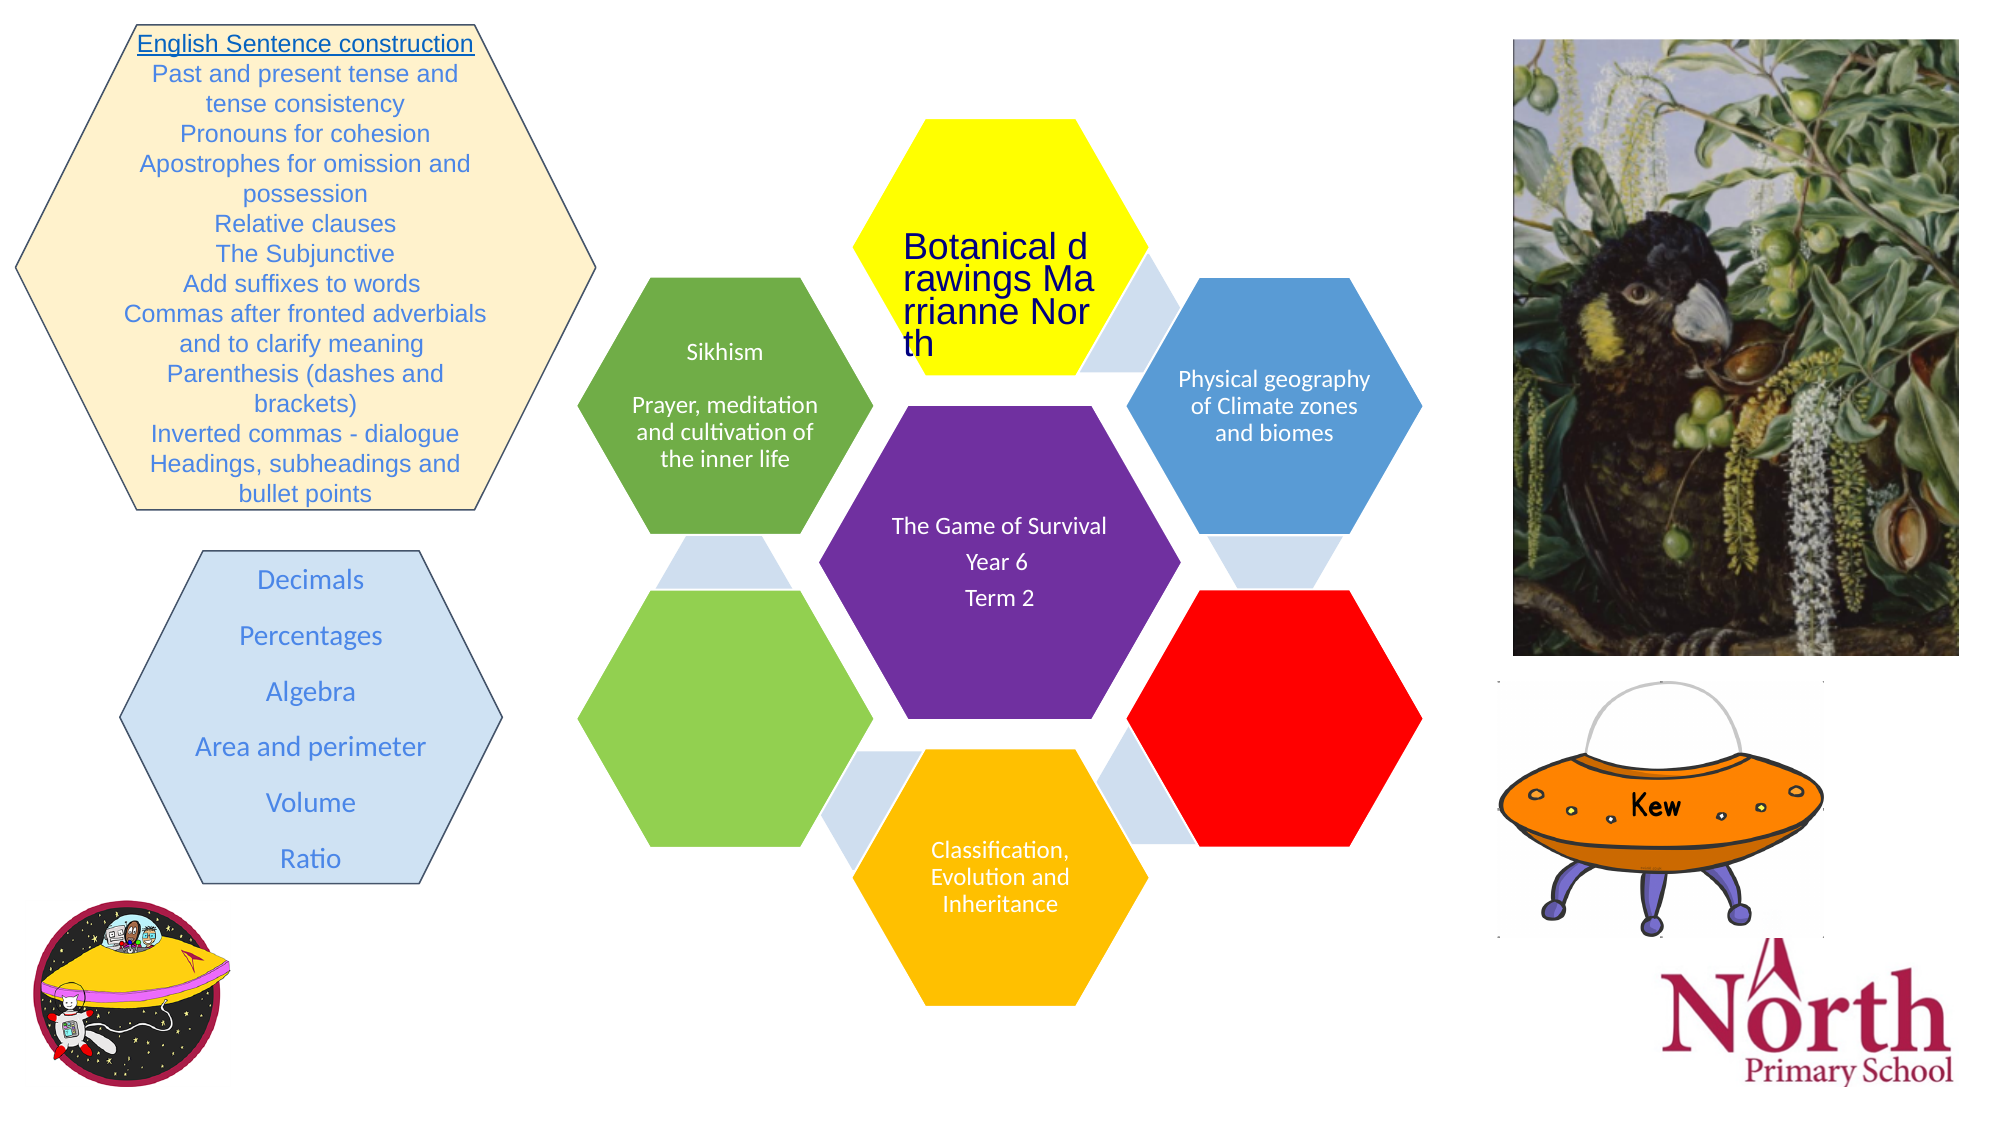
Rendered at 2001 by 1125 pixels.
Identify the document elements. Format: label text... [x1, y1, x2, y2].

text_box The Game of Survival Year 6 Term 2 [878, 457, 1122, 668]
text_box [625, 276, 826, 319]
text_box [576, 493, 1424, 964]
picture [1513, 38, 1959, 656]
text_box [851, 161, 900, 333]
text_box Decimals Percentages Algebra Area and perimeter Volume Ratio [119, 550, 503, 884]
text_box [900, 334, 906, 344]
text_box [901, 117, 1101, 160]
text_box Classification, Evolution and Inheritance [900, 791, 1101, 965]
text_box [576, 320, 625, 492]
text_box [909, 161, 1375, 492]
text_box [901, 965, 1100, 1007]
text_box Sikhism Prayer, meditation and cultivation of the inner life [625, 319, 826, 493]
text_box [826, 320, 875, 491]
picture [1497, 681, 1959, 1087]
text_box [817, 404, 1183, 721]
text_box [1375, 320, 1424, 492]
text_box Botanical drawings Marrianne North [900, 160, 1101, 334]
text_box Physical geography of Climate zones and biomes [1174, 319, 1375, 493]
picture [25, 900, 231, 1087]
text_box English Sentence construction Past and present tense and tense consistency Pronouns for cohesion Apostrophes for omission and possession Relative clauses The Subjunctive Add suffixes to words Commas after fronted adverbials and to clarify meaning Parenthesis (dashes and brackets) Inverted commas - dialogue Headings, subheadings and bullet points [15, 24, 596, 510]
